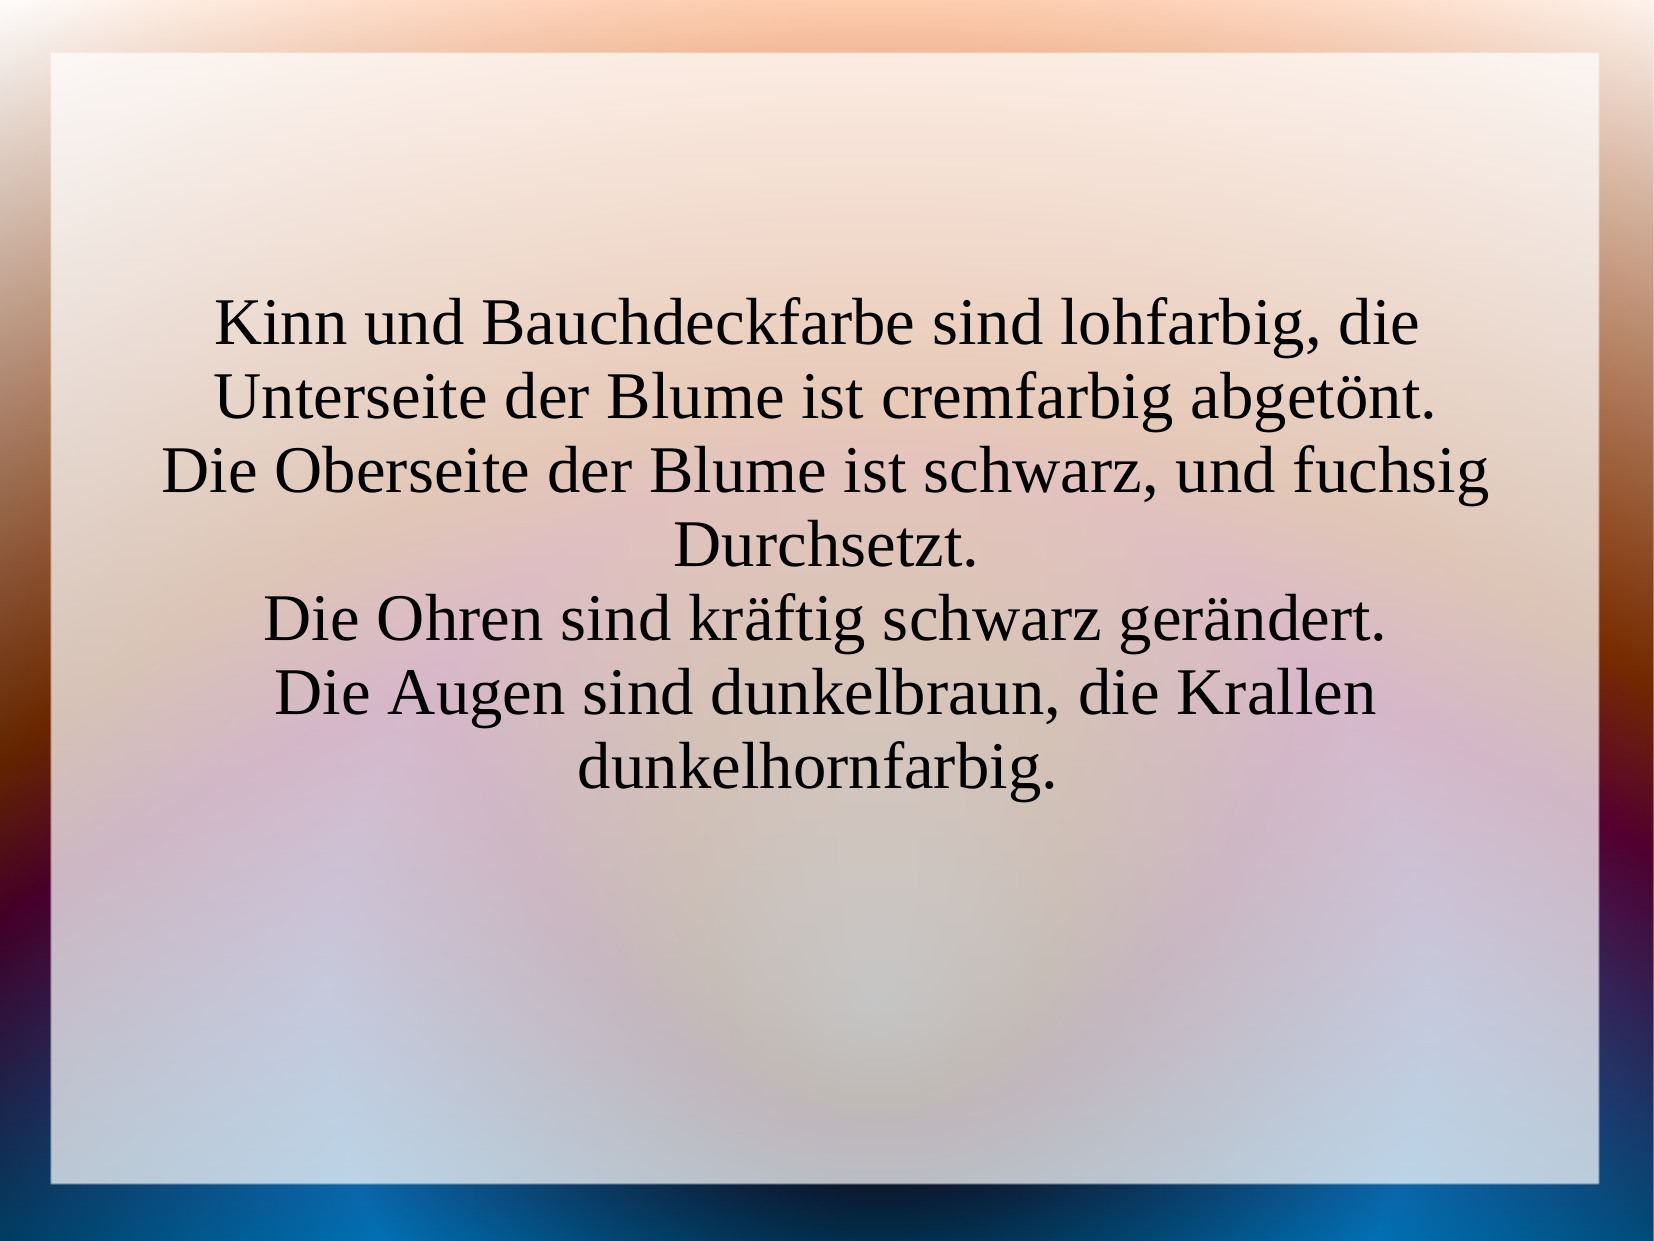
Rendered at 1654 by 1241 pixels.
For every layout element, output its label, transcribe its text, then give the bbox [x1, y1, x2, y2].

picture [0, 0, 1654, 1241]
subtitle Kinn und Bauchdeckfarbe sind lohfarbig, die Unterseite der Blume ist cremfarbig abgetönt. Die Oberseite der Blume ist schwarz, und fuchsig Durchsetzt. Die Ohren sind kräftig schwarz gerändert. Die Augen sind dunkelbraun, die Krallen dunkelhornfarbig. [82, 62, 1571, 1027]
